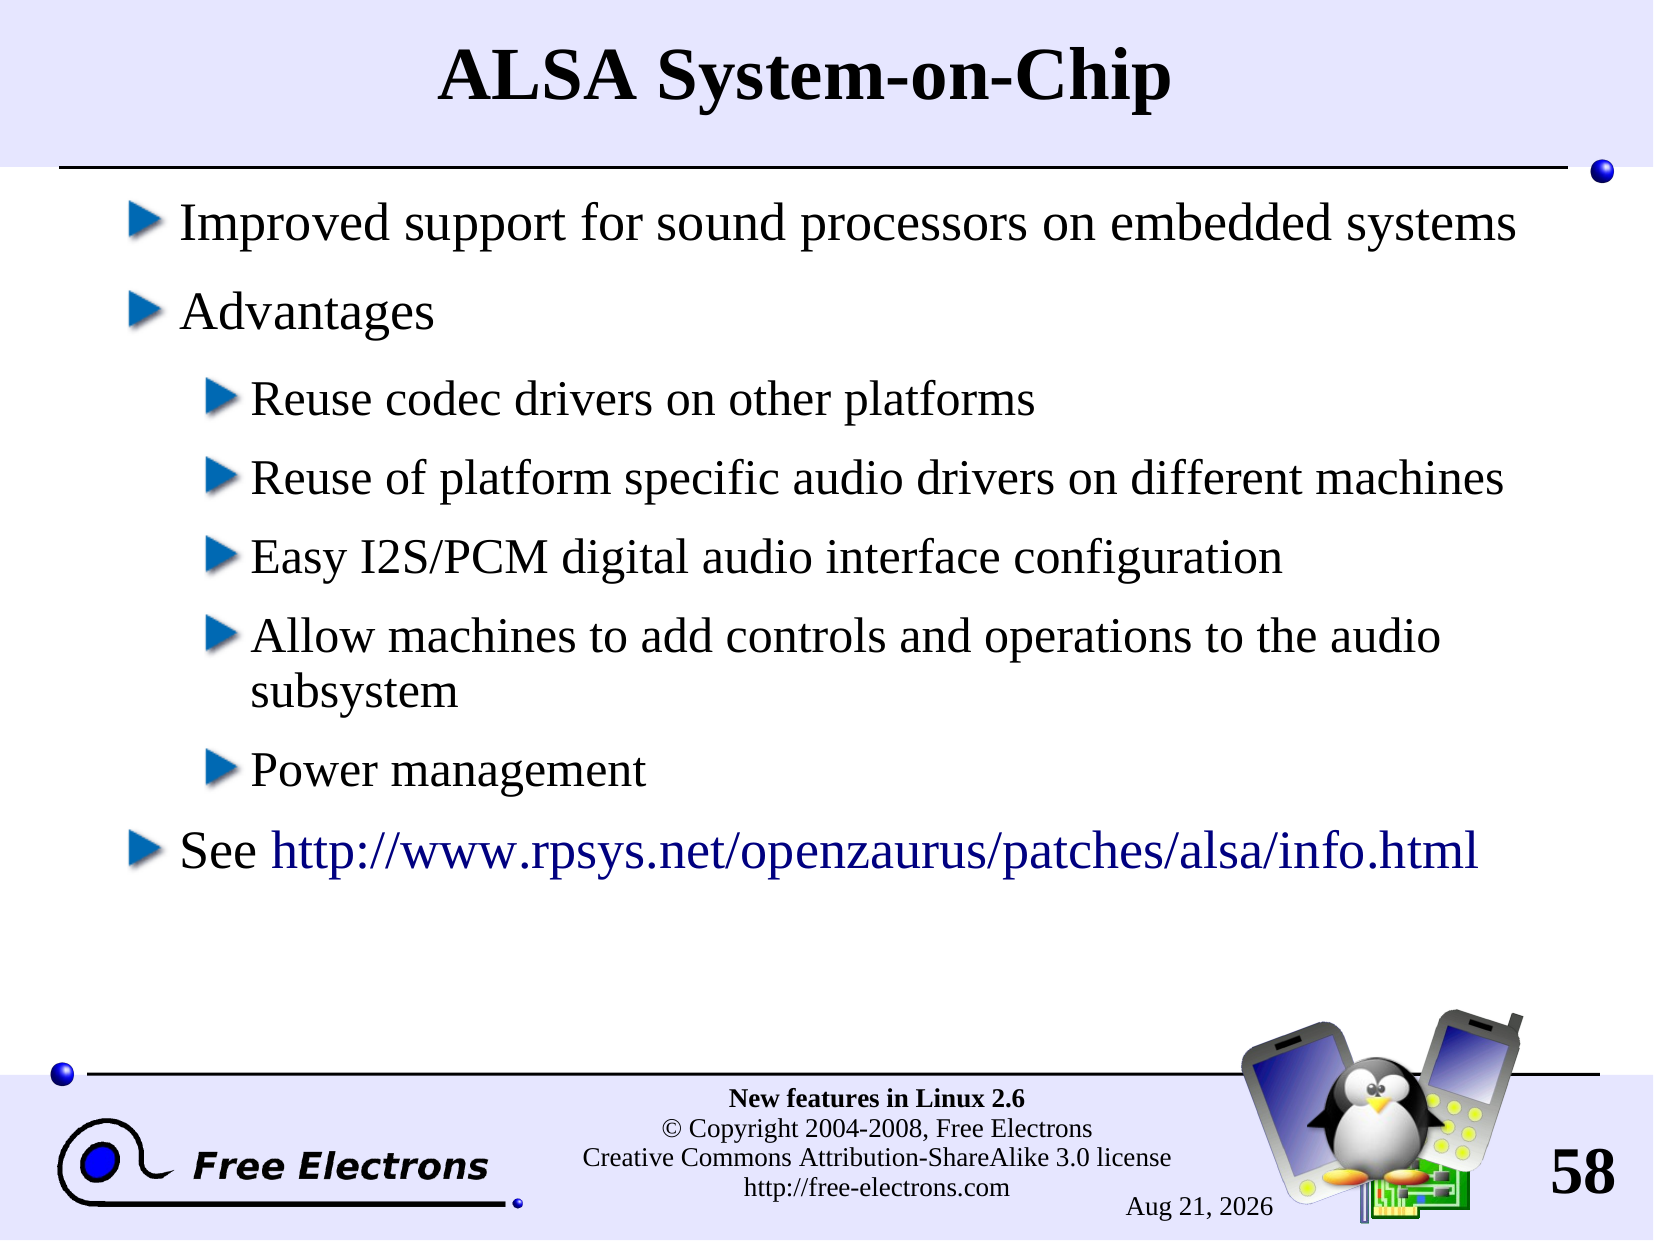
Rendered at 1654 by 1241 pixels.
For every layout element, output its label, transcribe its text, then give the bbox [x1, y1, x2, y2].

title ALSA System-on-Chip [60, 25, 1551, 124]
picture [50, 1107, 527, 1216]
picture [1225, 1008, 1538, 1241]
list Improved support for sound processors on embedded systems Advantages Reuse codec drivers on other platforms Reuse of platform specific audio drivers on different machines Easy I2S/PCM digital audio interface configuration Allow machines to add controls and operations to the audio subsystem Power management See http://www.rpsys.net/openzaurus/patches/alsa/info.html [108, 191, 1521, 1042]
